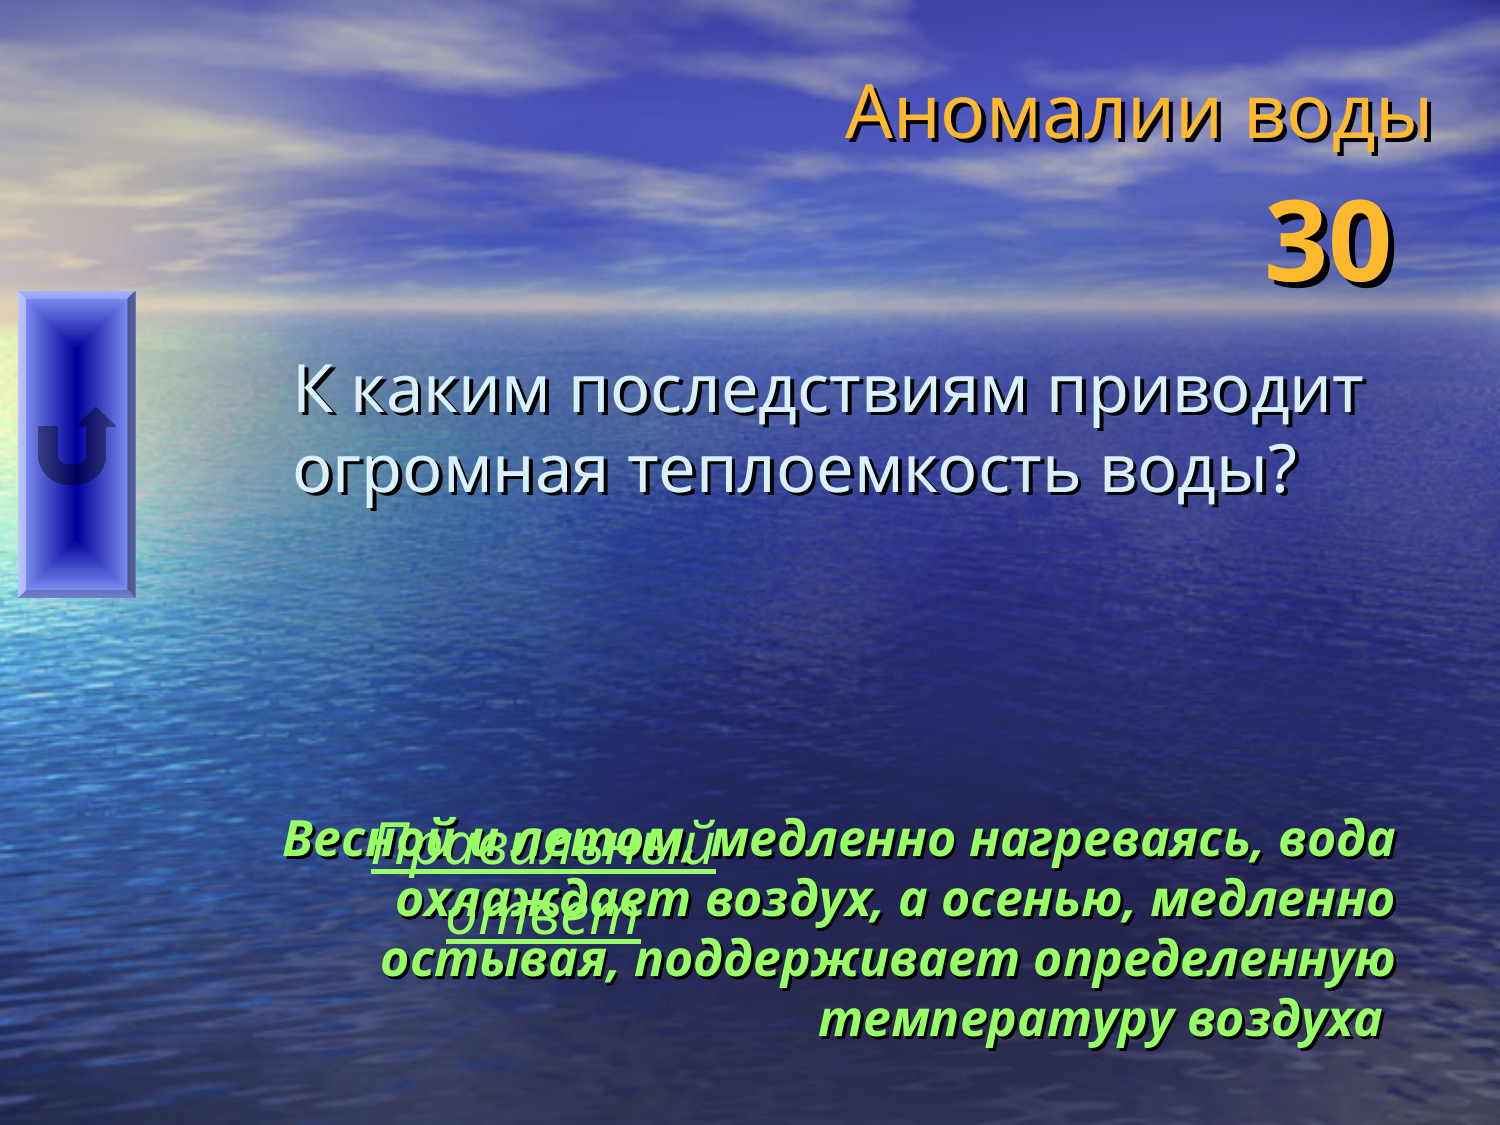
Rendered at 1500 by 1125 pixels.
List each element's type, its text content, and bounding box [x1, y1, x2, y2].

text_box [19, 290, 136, 598]
title Аномалии воды [797, 54, 1483, 161]
picture [0, 0, 1500, 1125]
subtitle К каким последствиям приводит огромная теплоемкость воды? [277, 337, 1447, 764]
text_box 30 [1234, 160, 1424, 291]
text_box 60 [17, 290, 26, 598]
text_box Весной и летом, медленно нагреваясь, вода охлаждает воздух, а осенью, медленно остывая, поддерживает определенную температуру воздуха [253, 798, 1412, 1094]
text_box Правильный ответ [253, 798, 833, 882]
